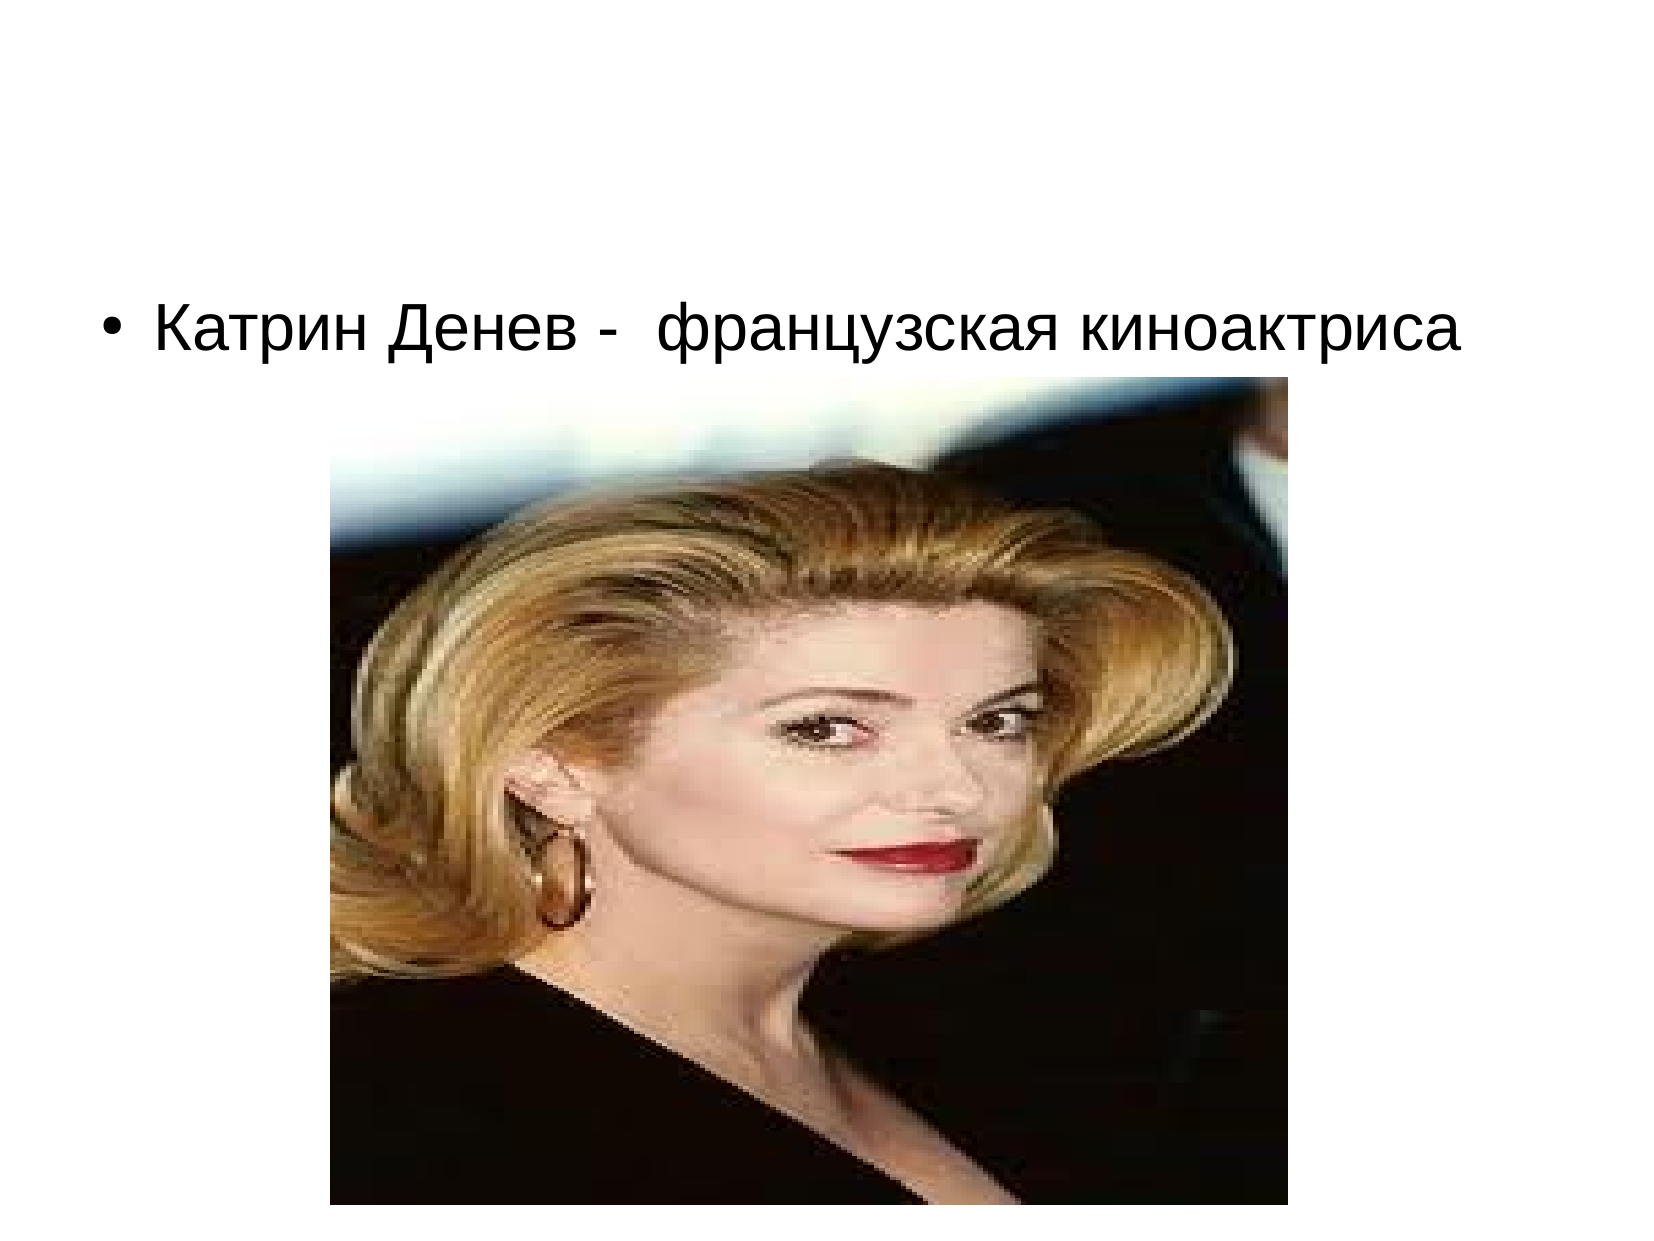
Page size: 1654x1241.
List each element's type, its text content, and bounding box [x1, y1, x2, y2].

picture [330, 377, 1288, 1205]
list Катрин Денев - французская киноактриса [82, 290, 1571, 1109]
